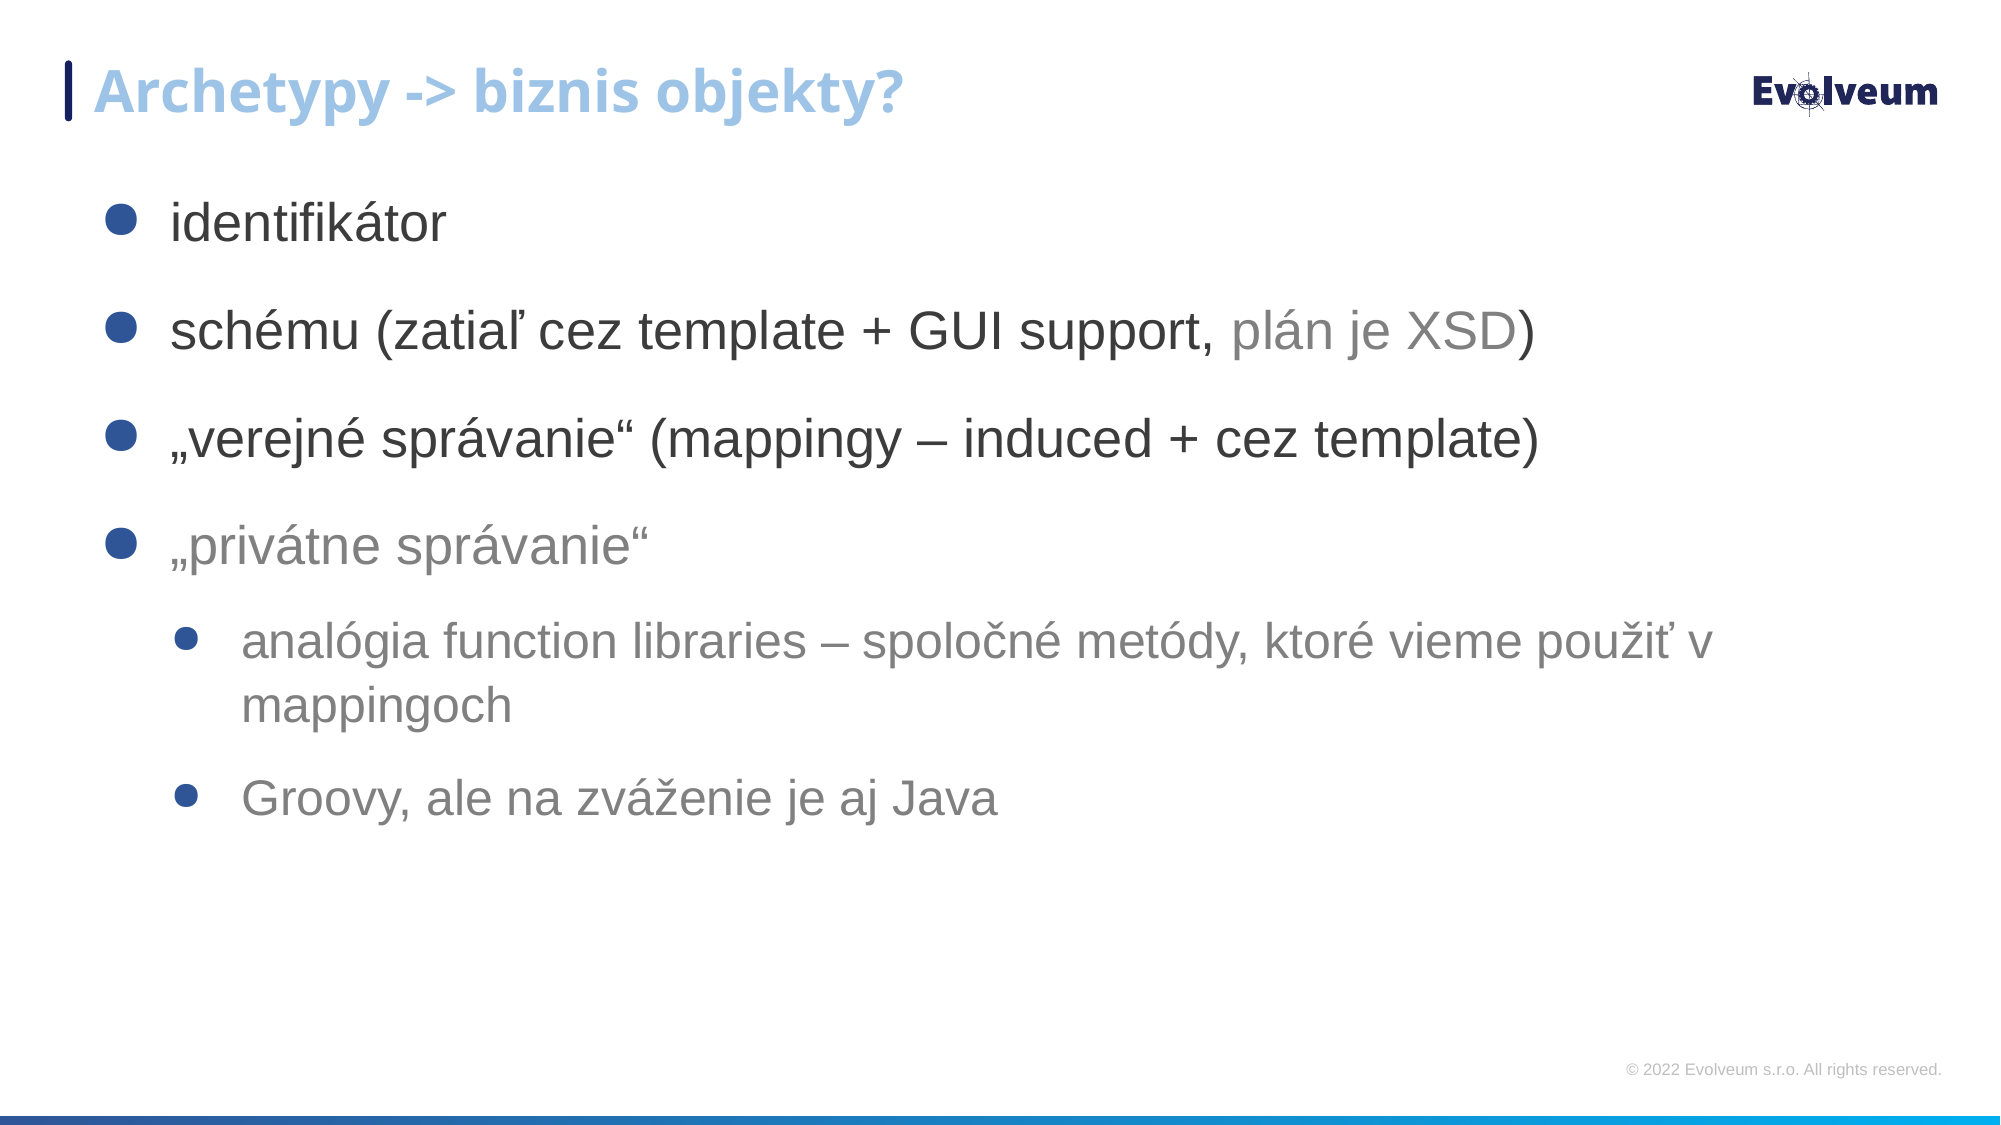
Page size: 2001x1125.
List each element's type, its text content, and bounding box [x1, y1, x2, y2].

title Archetypy -> biznis objekty? [94, 47, 1687, 133]
list identifikátor schému (zatiaľ cez template + GUI support, plán je XSD) „verejné správanie“ (mappingy – induced + cez template) „privátne správanie“ analógia function libraries – spoločné metódy, ktoré vieme použiť v mappingoch Groovy, ale na zváženie je aj Java [84, 183, 1916, 1004]
